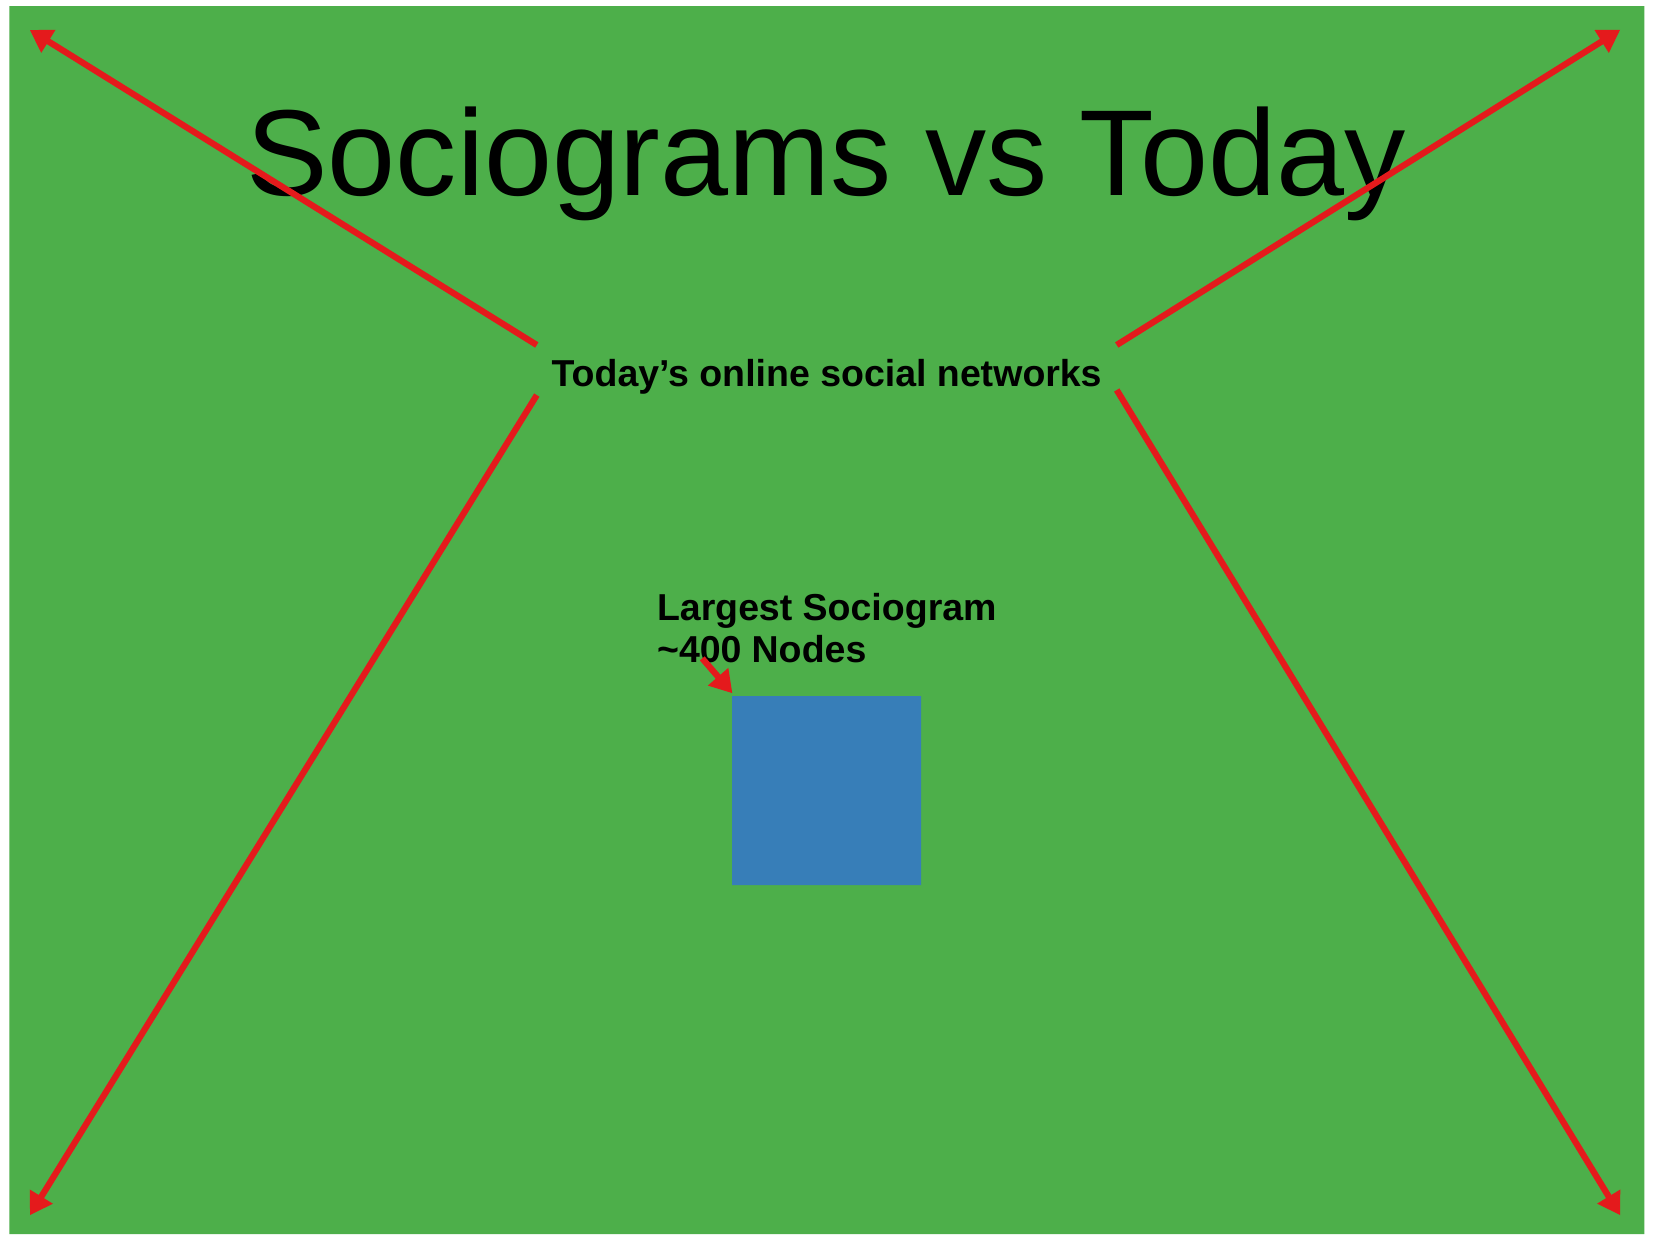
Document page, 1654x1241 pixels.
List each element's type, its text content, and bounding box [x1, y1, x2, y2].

title Sociograms vs Today [82, 67, 387, 257]
title Sociograms vs Today [82, 49, 1571, 257]
text_box [9, 6, 1645, 1235]
text_box Largest Sociogram ~400 Nodes [642, 578, 1012, 665]
text_box Today’s online social networks [536, 345, 1117, 396]
title Sociograms vs Today [1265, 66, 1571, 257]
